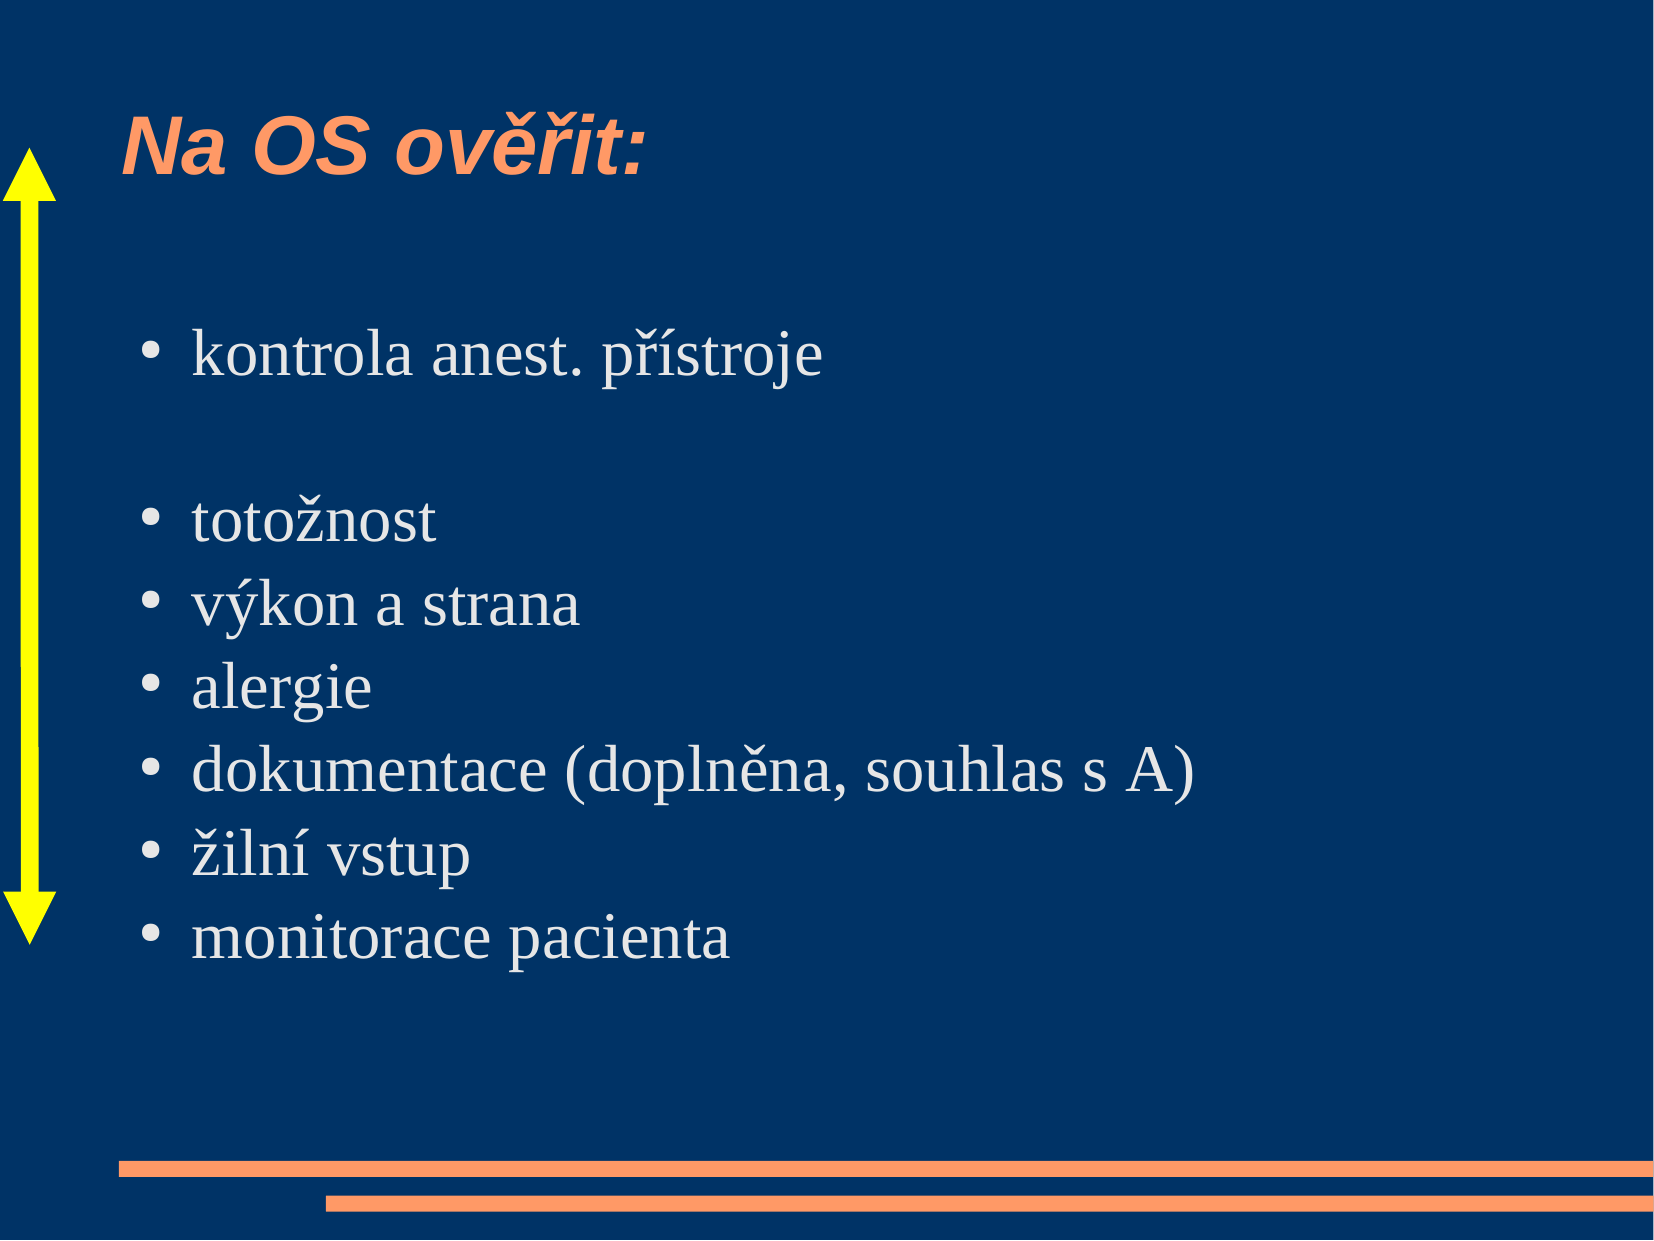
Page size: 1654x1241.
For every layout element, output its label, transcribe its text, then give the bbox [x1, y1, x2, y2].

title Na OS ověřit: [121, 46, 1534, 254]
list kontrola anest. přístroje totožnost výkon a strana alergie dokumentace (doplněna, souhlas s A) žilní vstup monitorace pacienta [121, 322, 1561, 1123]
